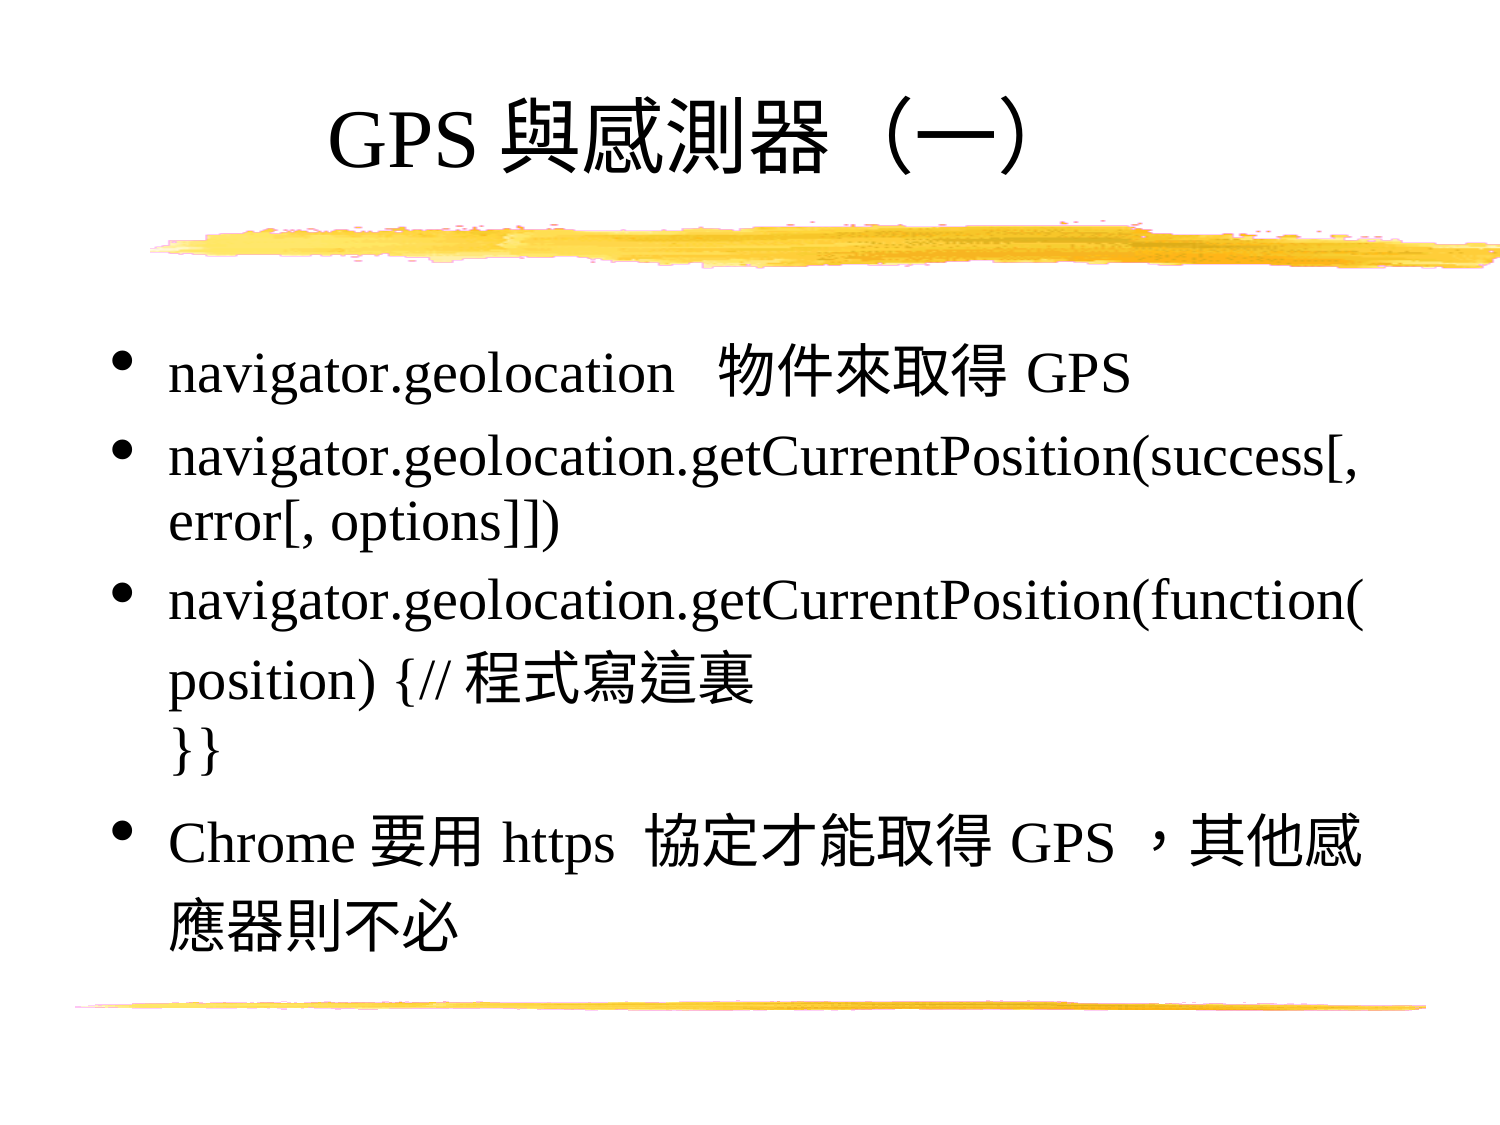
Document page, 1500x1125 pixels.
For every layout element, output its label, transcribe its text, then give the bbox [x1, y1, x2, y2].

list navigator.geolocation 物件來取得GPS navigator.geolocation.getCurrentPosition(success[, error[, options]]) navigator.geolocation.getCurrentPosition(function(position) {//程式寫這裏 }} Chrome要用https 協定才能取得GPS，其他感應器則不必 [112, 324, 1388, 978]
picture [150, 215, 1500, 279]
picture [75, 999, 1426, 1013]
title GPS與感測器（一） [66, 37, 1342, 225]
